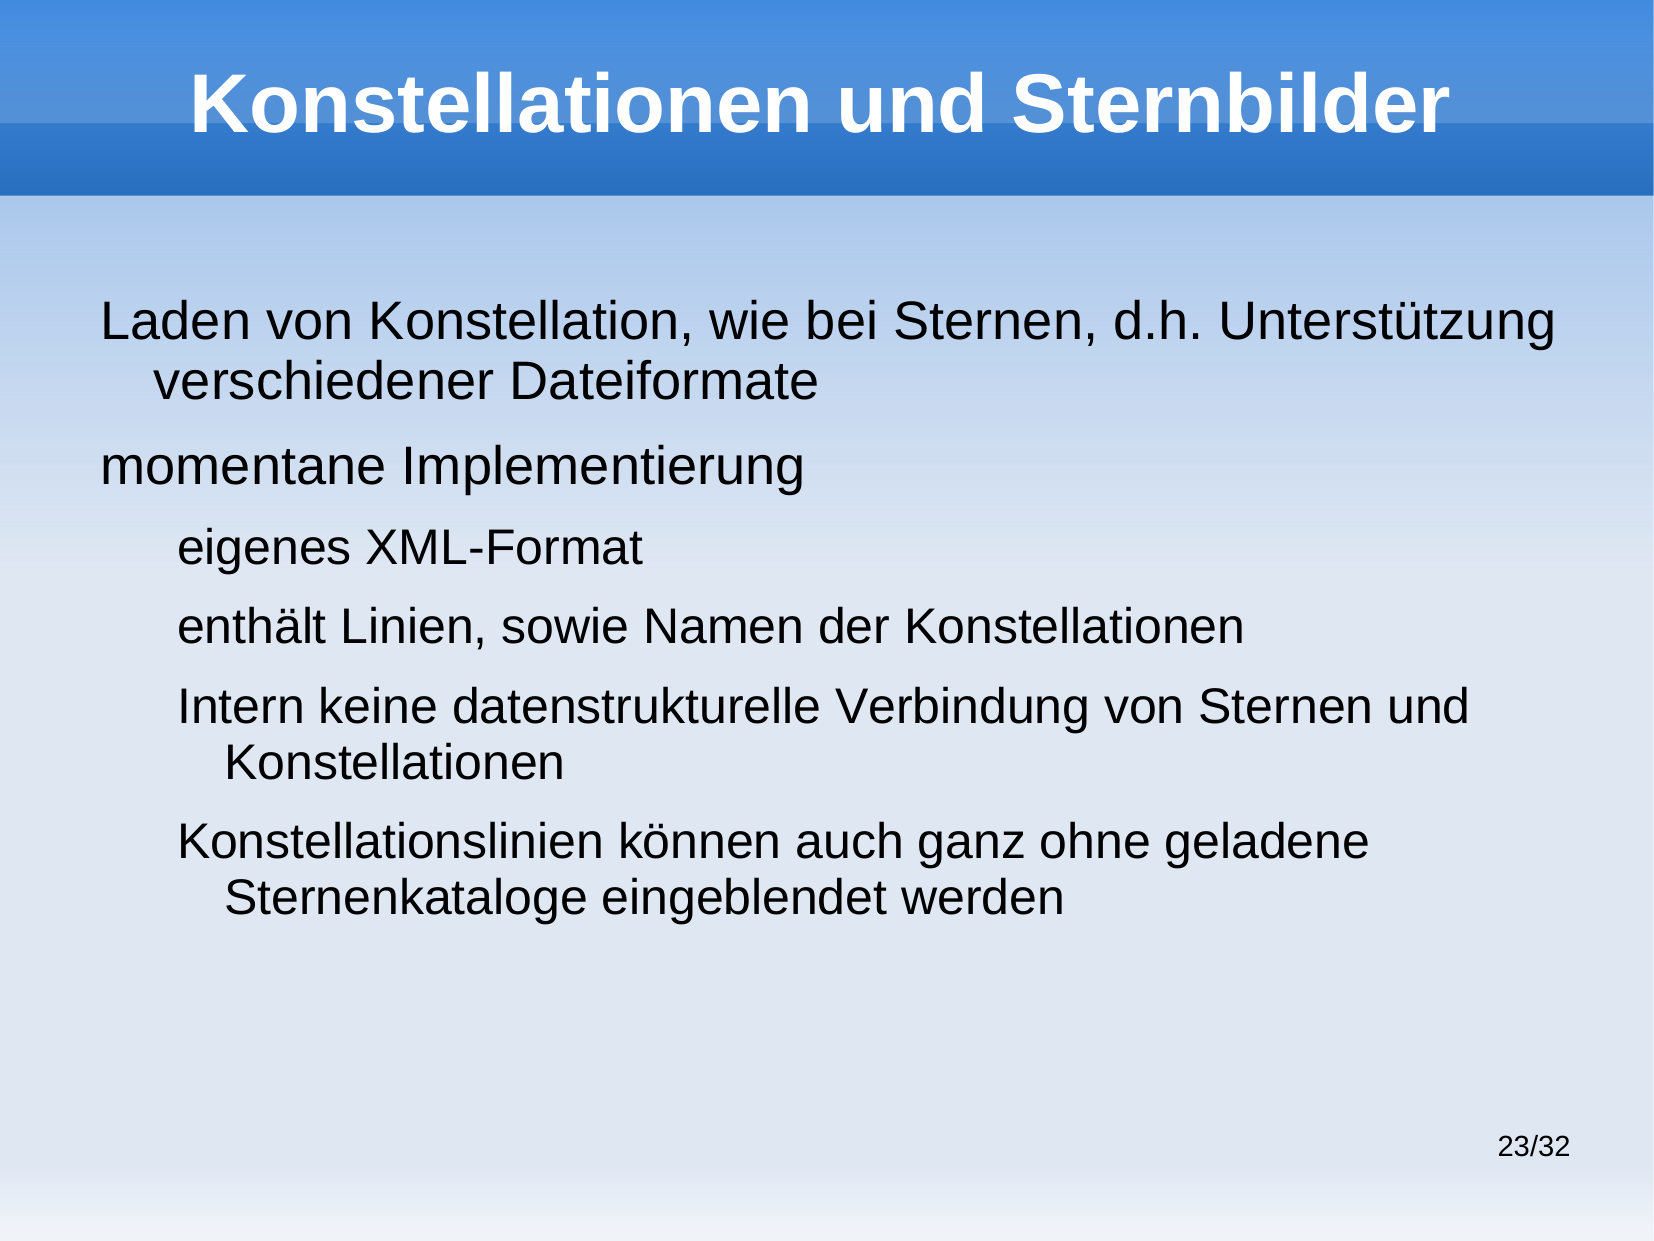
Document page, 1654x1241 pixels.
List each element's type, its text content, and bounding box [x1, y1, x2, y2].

picture [0, 0, 1654, 1241]
title Konstellationen und Sternbilder [76, 7, 1565, 200]
list Laden von Konstellation, wie bei Sternen, d.h. Unterstützung verschiedener Dateiformate momentane Implementierung eigenes XML-Format enthält Linien, sowie Namen der Konstellationen Intern keine datenstrukturelle Verbindung von Sternen und Konstellationen Konstellationslinien können auch ganz ohne geladene Sternenkataloge eingeblendet werden [82, 290, 1571, 1094]
